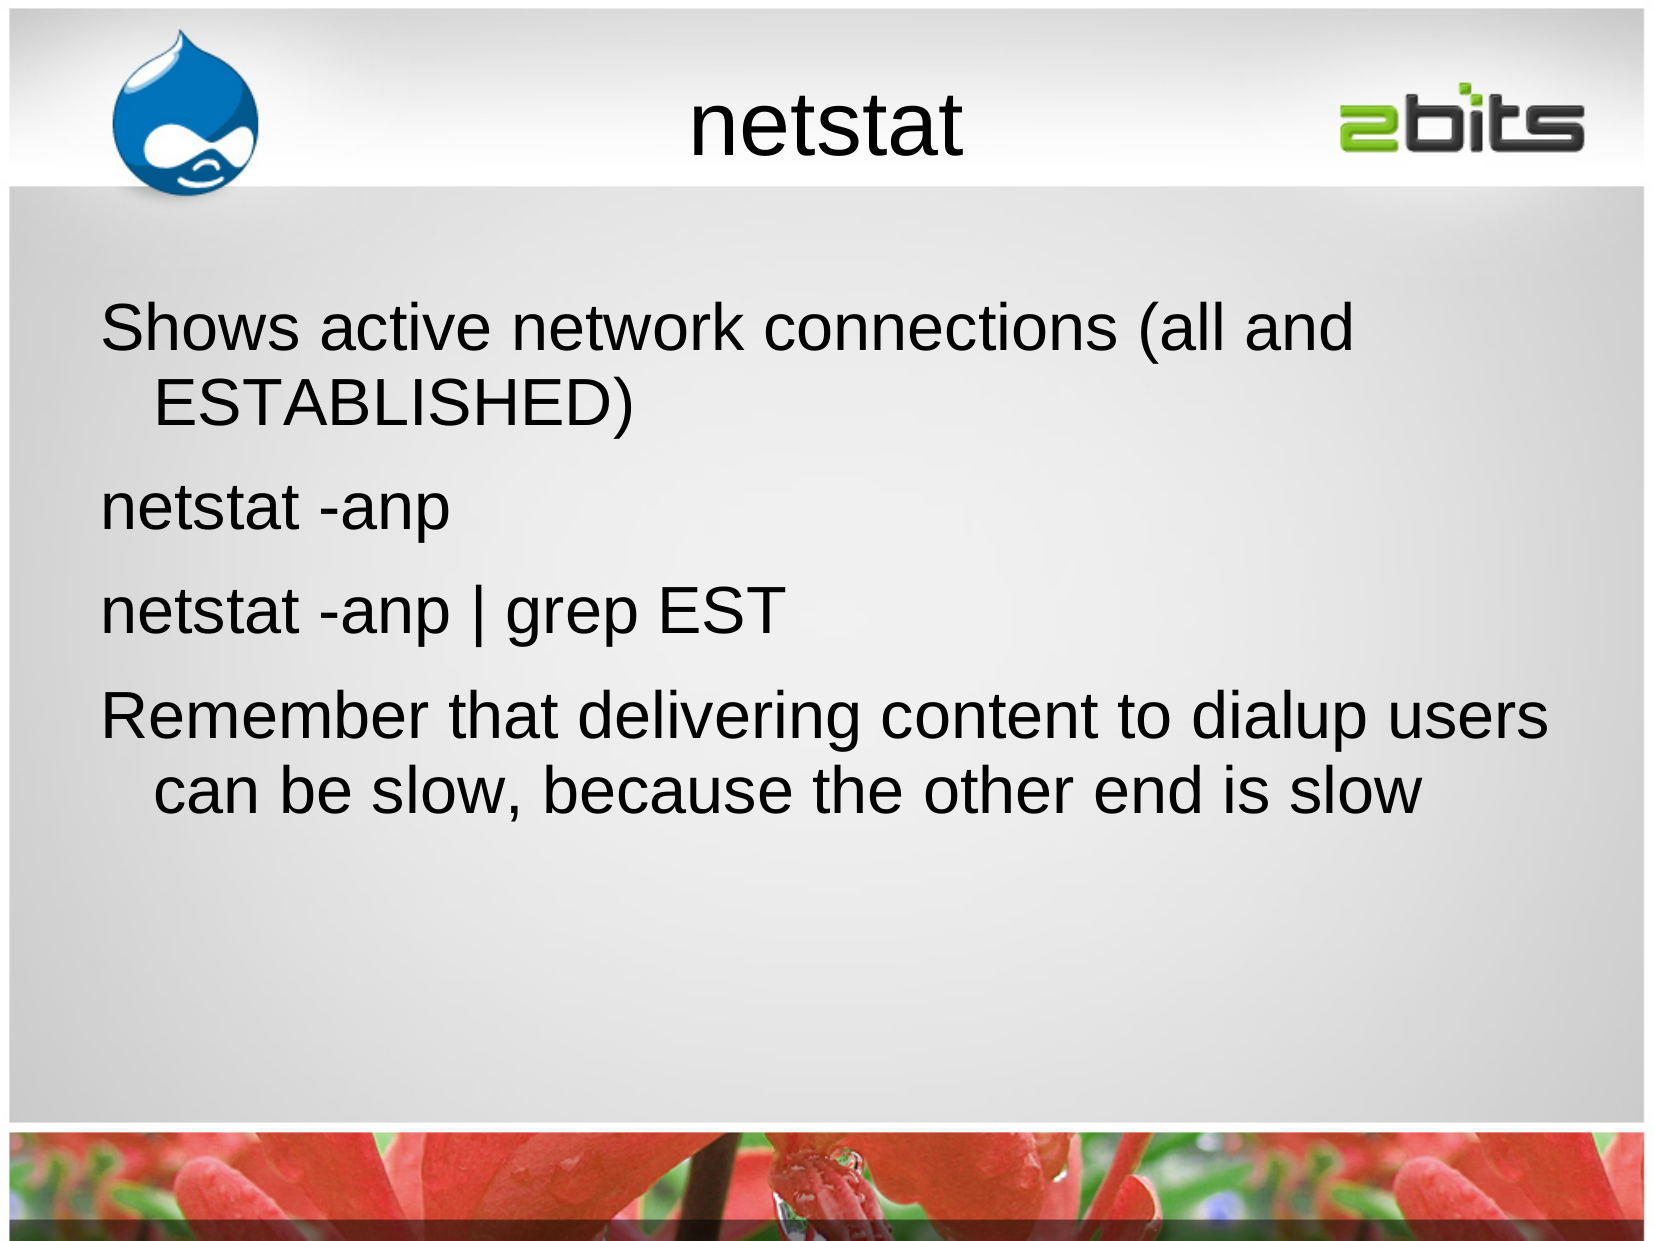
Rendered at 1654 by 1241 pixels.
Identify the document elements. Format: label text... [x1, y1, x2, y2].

title netstat [82, 27, 1571, 220]
list Shows active network connections (all and ESTABLISHED) netstat -anp netstat -anp | grep EST Remember that delivering content to dialup users can be slow, because the other end is slow [82, 290, 1571, 1094]
picture [0, 0, 1654, 1241]
